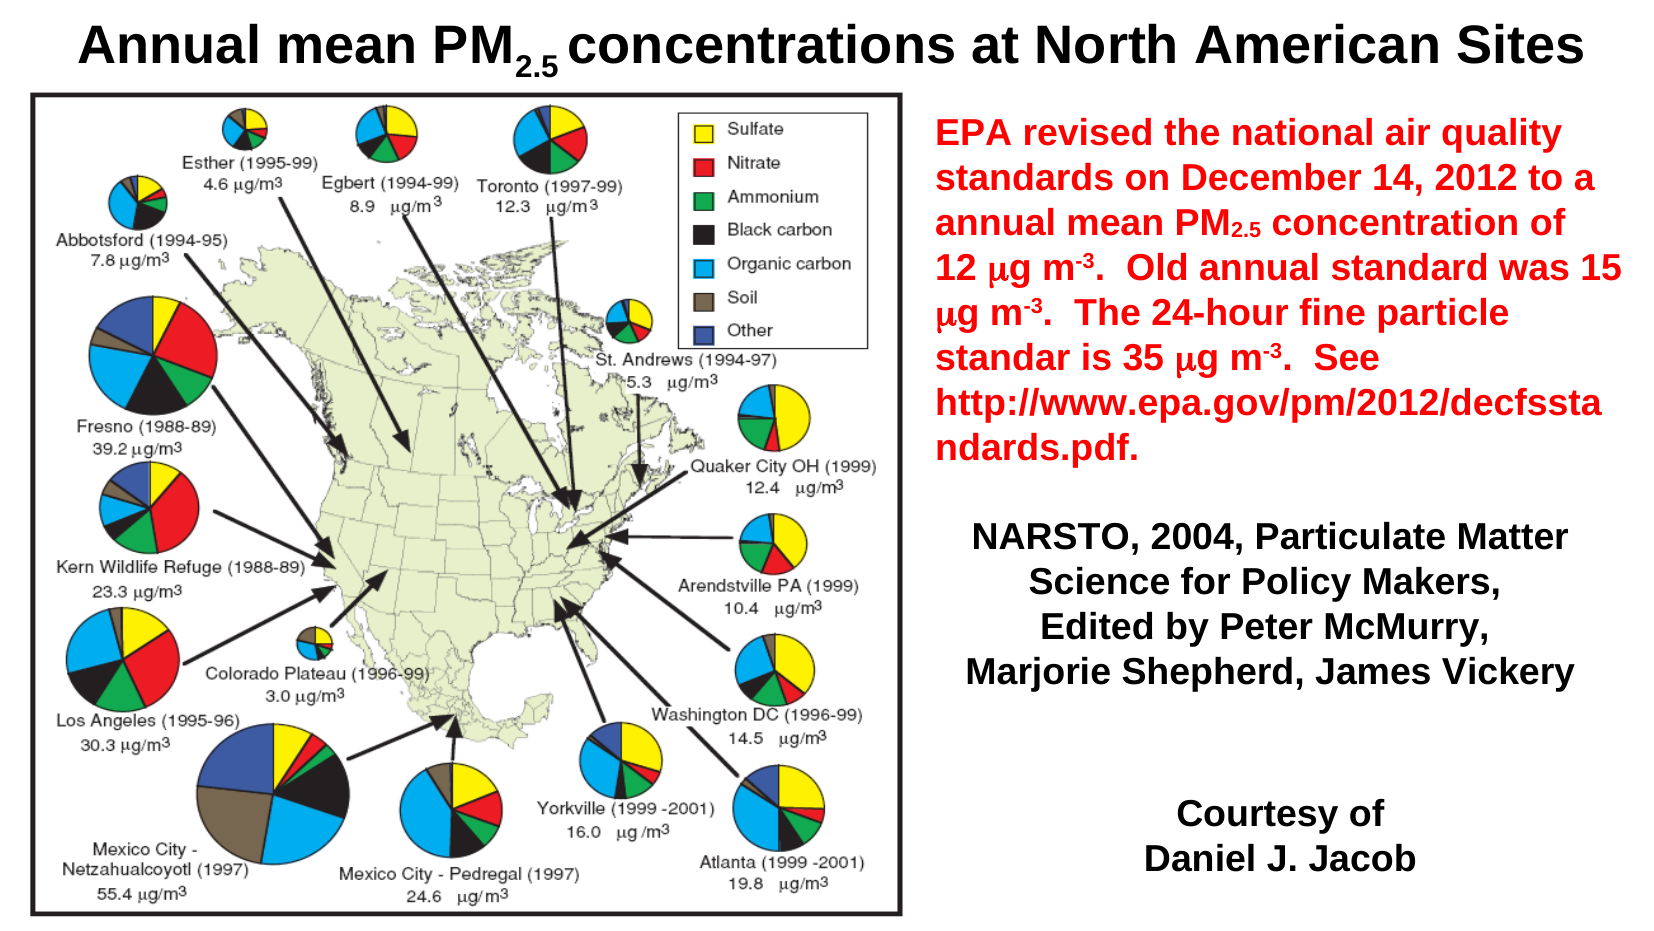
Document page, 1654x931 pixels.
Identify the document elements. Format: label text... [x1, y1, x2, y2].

text_box EPA revised the national air quality standards on December 14, 2012 to a annual mean PM2.5 concentration of 12 g m-3. Old annual standard was 15 g m-3. The 24-hour fine particle standar is 35 g m-3. See http://www.epa.gov/pm/2012/decfsstandards.pdf. [920, 100, 1639, 488]
text_box Annual mean PM2.5 concentrations at North American Sites [62, 2, 1603, 92]
picture [19, 88, 909, 921]
text_box Courtesy of Daniel J. Jacob [1129, 780, 1432, 887]
text_box NARSTO, 2004, Particulate Matter Science for Policy Makers, Edited by Peter McMurry, Marjorie Shepherd, James Vickery [912, 504, 1629, 700]
